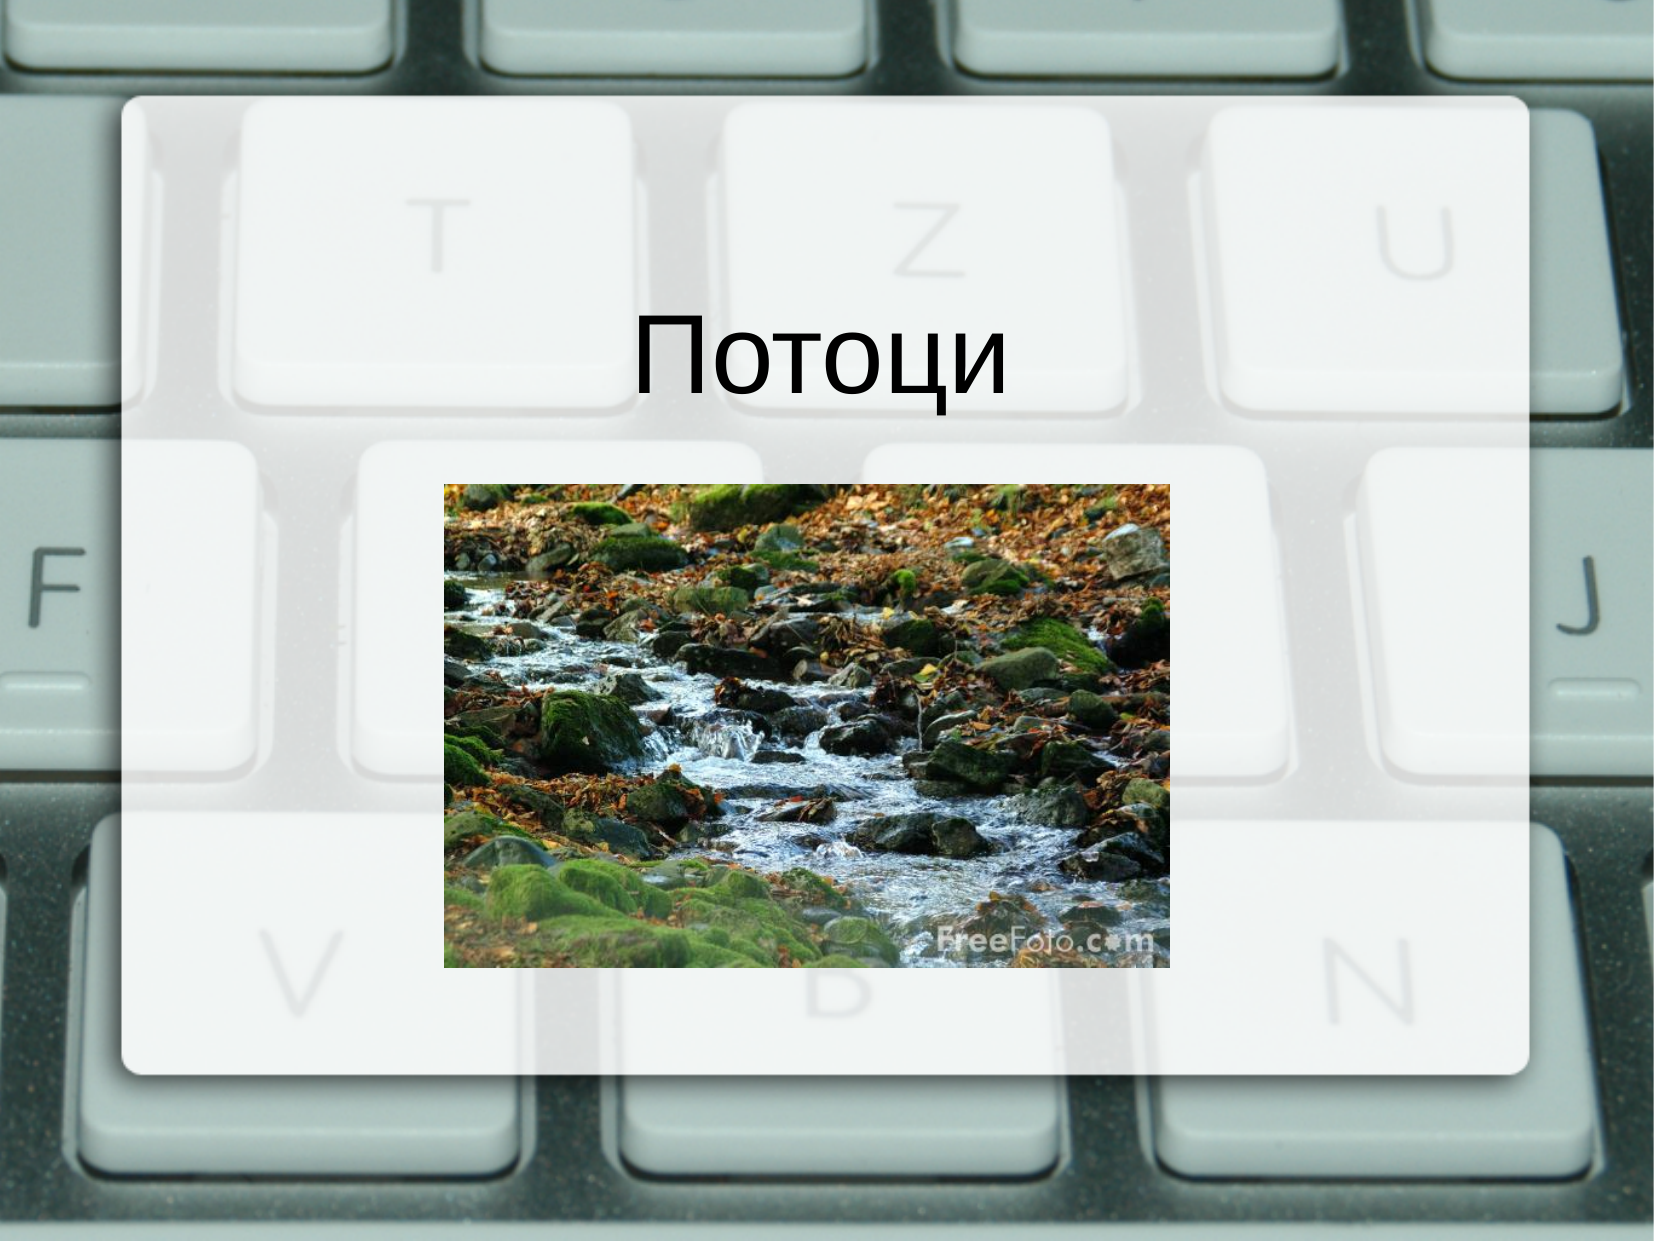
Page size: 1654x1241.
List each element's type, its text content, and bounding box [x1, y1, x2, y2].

picture [0, 0, 1654, 1241]
subtitle Потоци [135, 247, 1506, 461]
